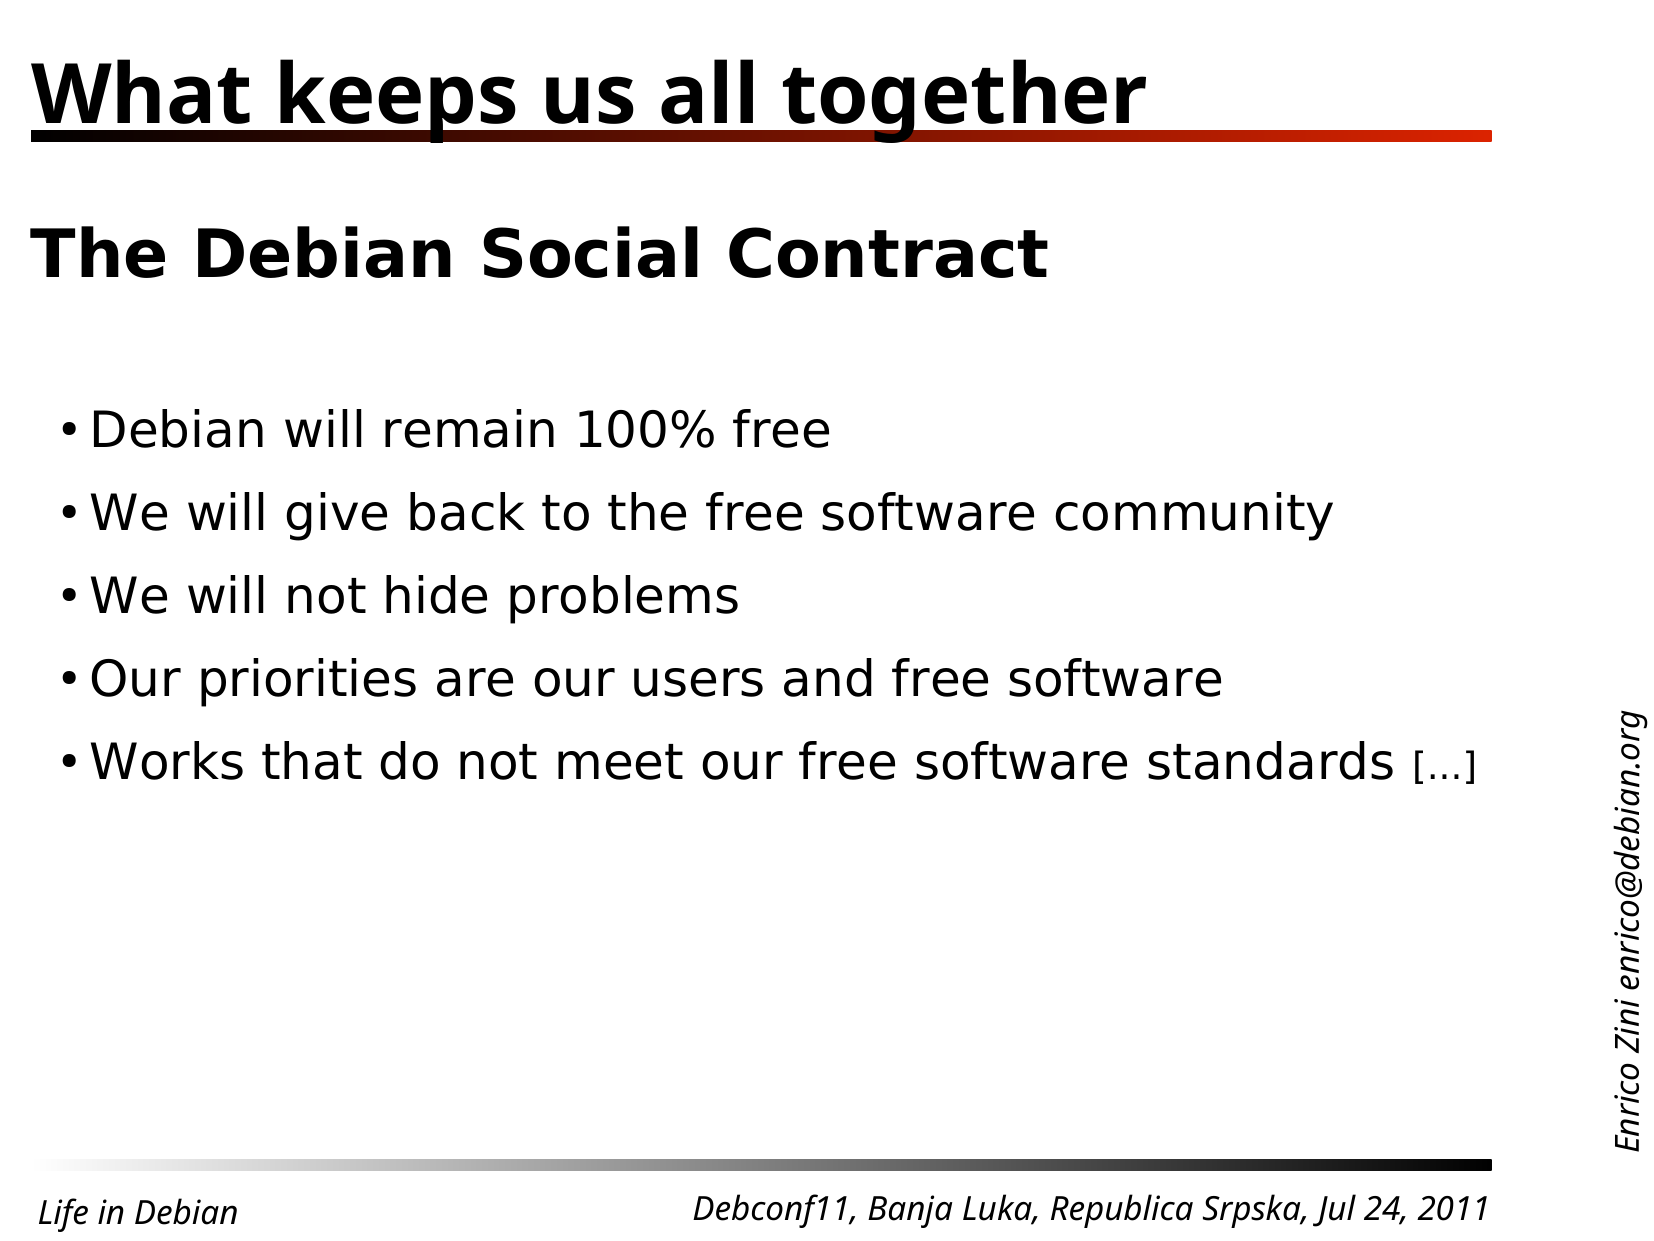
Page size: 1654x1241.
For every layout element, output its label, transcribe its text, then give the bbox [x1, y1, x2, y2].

text_box The Debian Social Contract Debian will remain 100% free We will give back to the free software community We will not hide problems Our priorities are our users and free software Works that do not meet our free software standards [...] [30, 215, 1495, 1149]
text_box What keeps us all together [31, 34, 1438, 168]
